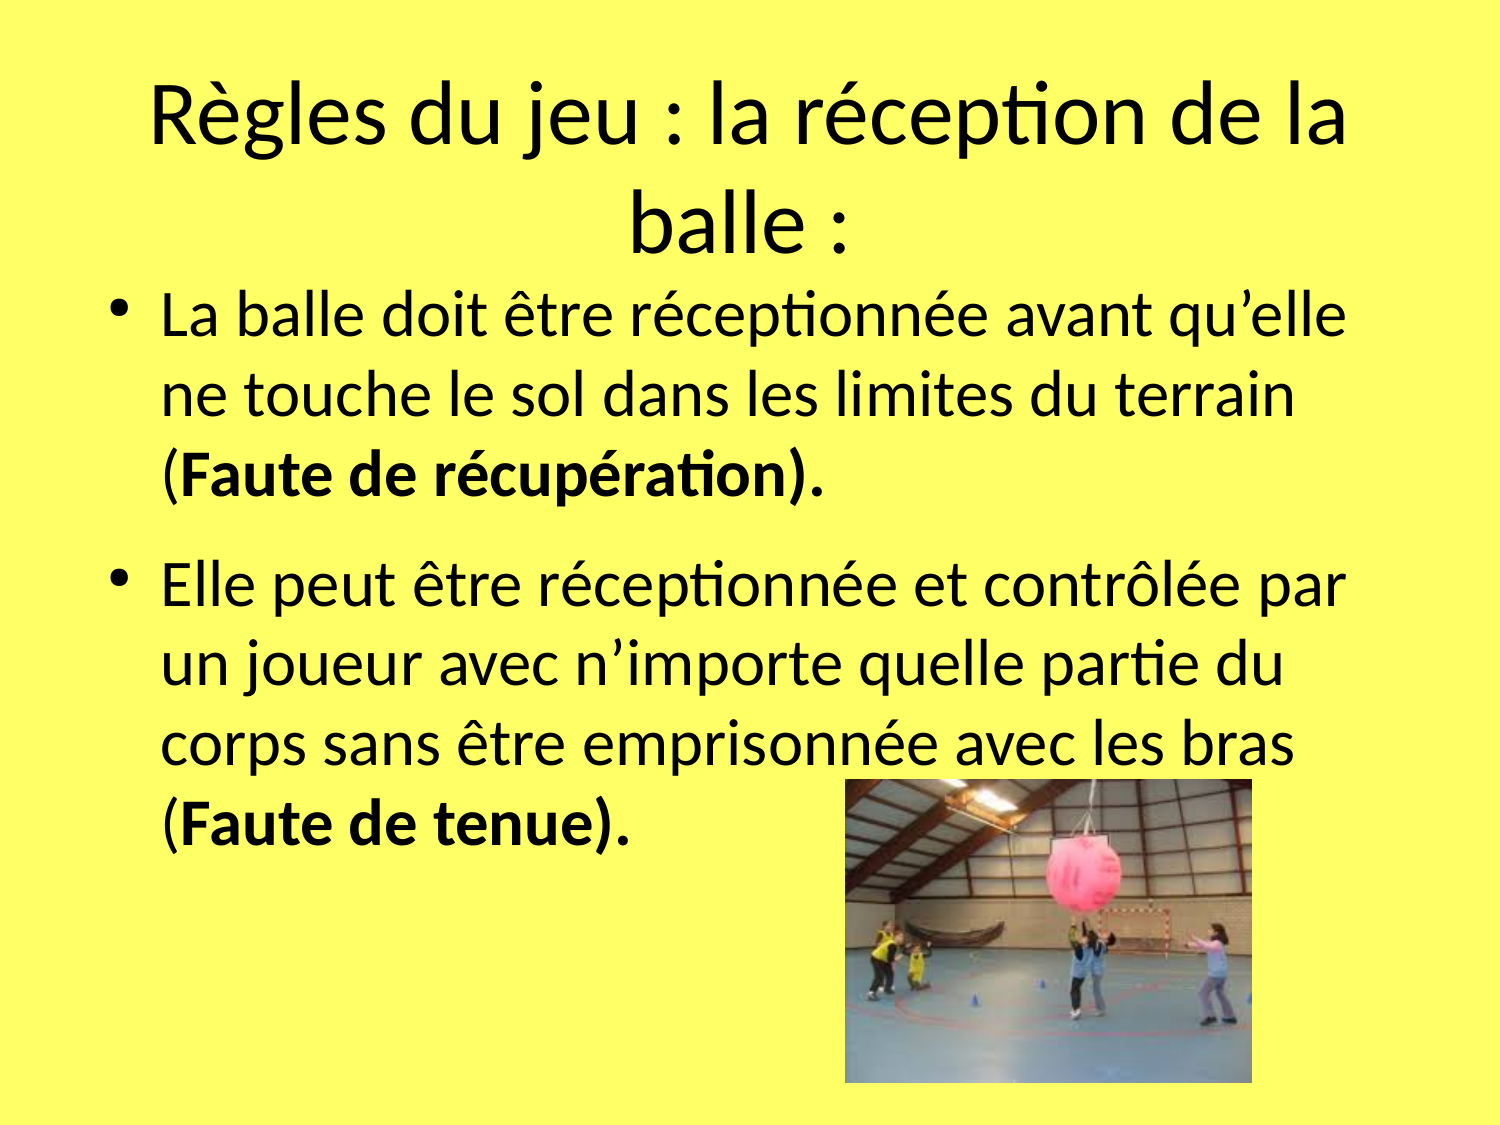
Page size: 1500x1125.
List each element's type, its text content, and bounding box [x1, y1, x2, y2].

title Règles du jeu : la réception de la balle : [75, 45, 1425, 233]
list La balle doit être réceptionnée avant qu’elle ne touche le sol dans les limites du terrain (Faute de récupération). Elle peut être réceptionnée et contrôlée par un joueur avec n’importe quelle partie du corps sans être emprisonnée avec les bras (Faute de tenue). [75, 262, 1425, 1005]
picture [845, 779, 1252, 1083]
